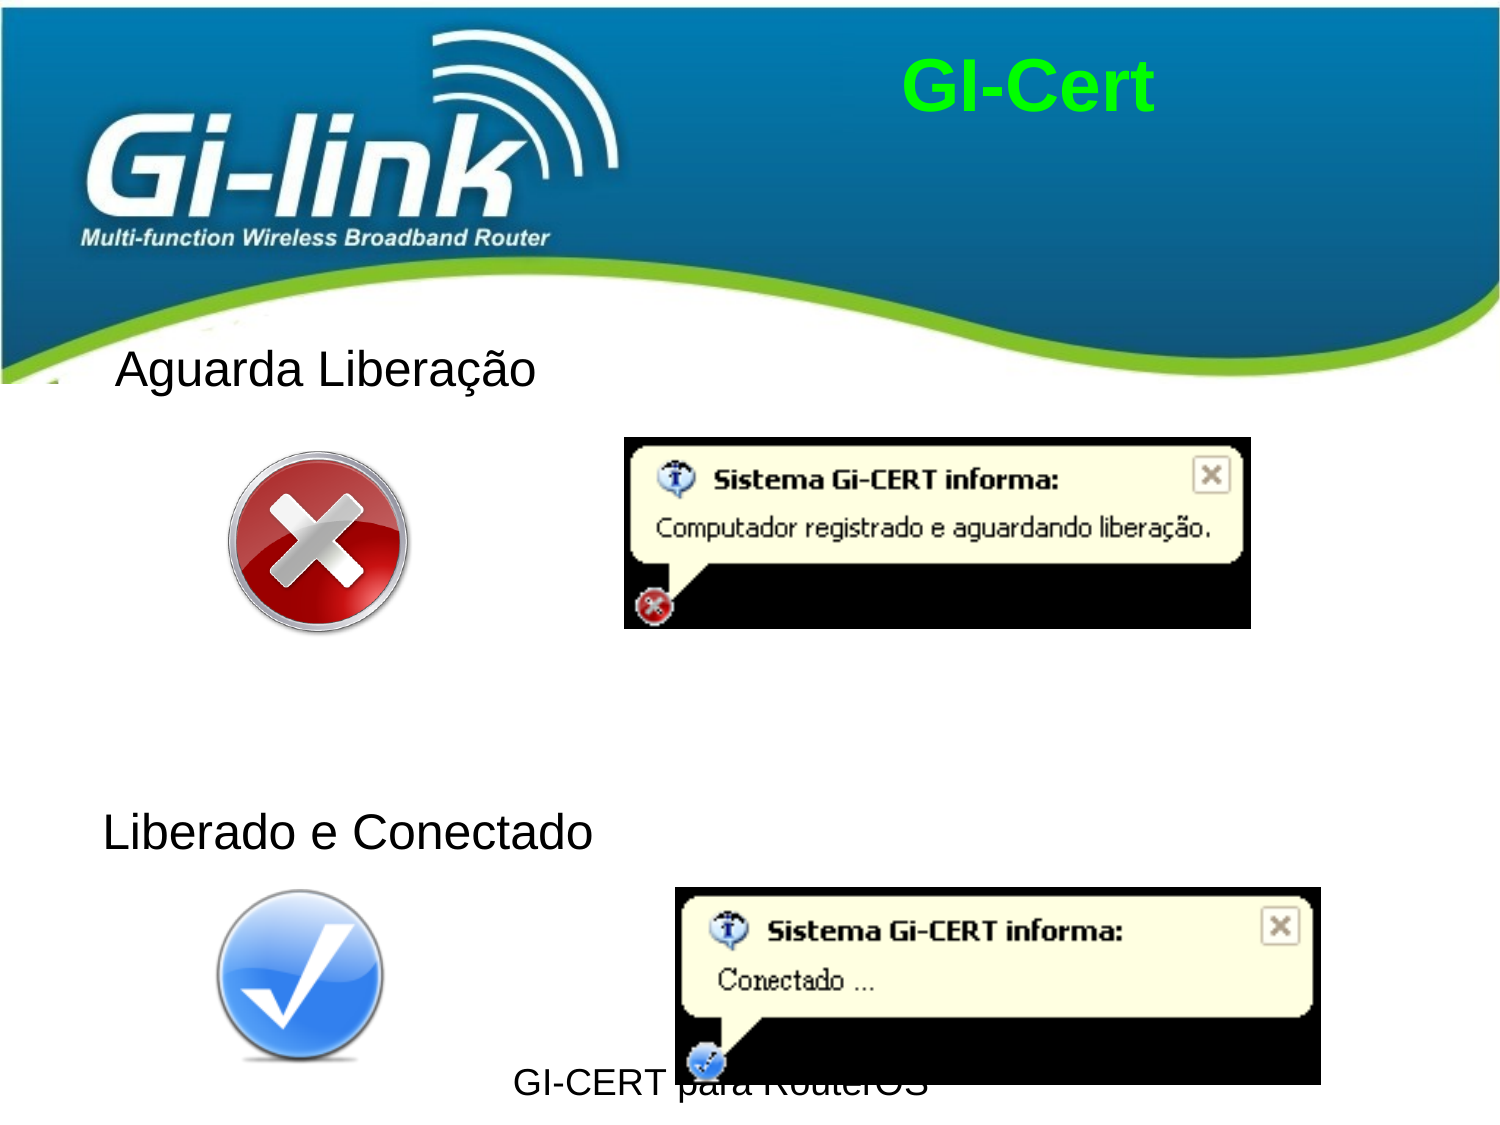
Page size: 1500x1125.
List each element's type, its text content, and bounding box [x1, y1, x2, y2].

picture [200, 874, 400, 1075]
text_box Aguarda Liberação [99, 337, 563, 406]
title GI-Cert [637, 52, 1420, 220]
picture [675, 887, 1321, 1085]
picture [0, 0, 1500, 384]
picture [624, 437, 1251, 629]
text_box Liberado e Conectado [87, 800, 625, 868]
picture [225, 449, 413, 638]
